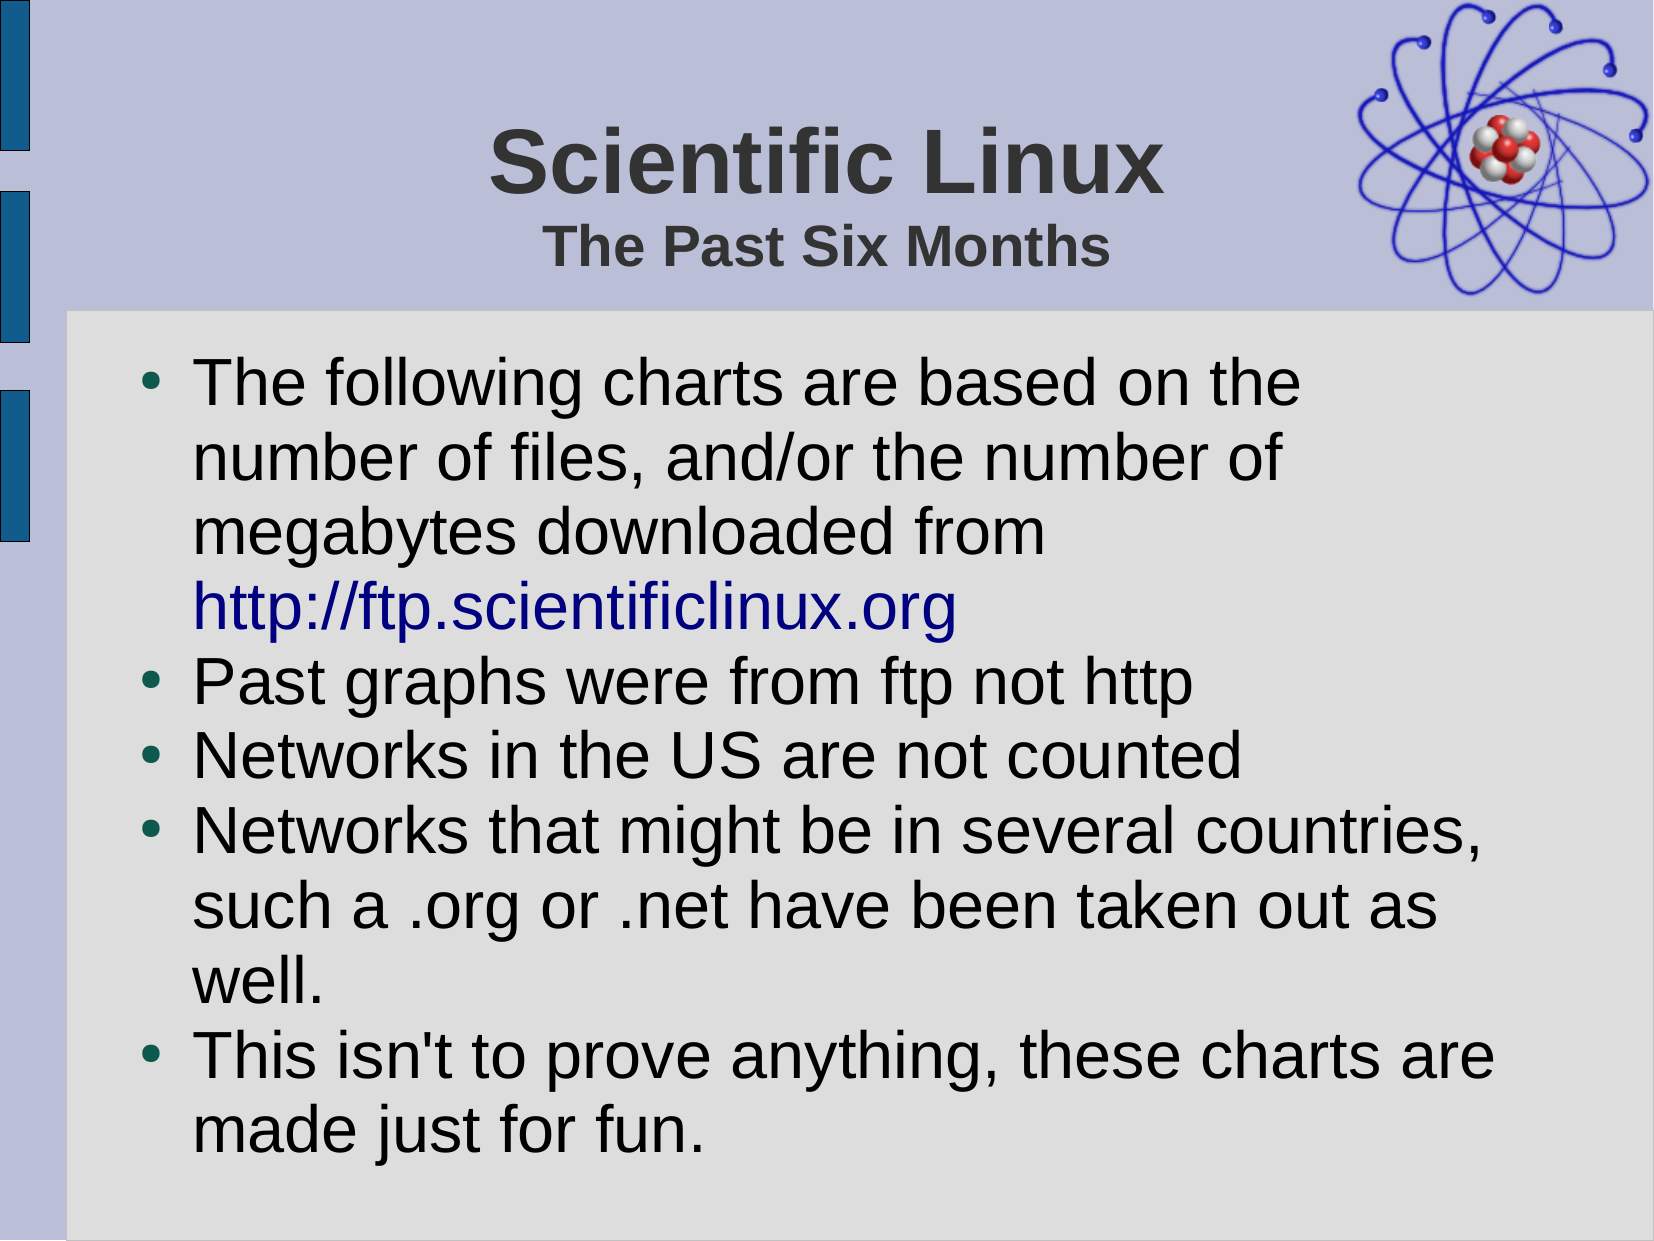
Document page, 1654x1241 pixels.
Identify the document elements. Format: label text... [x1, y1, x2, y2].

picture [1353, 0, 1654, 301]
title Scientific Linux The Past Six Months [121, 91, 1353, 299]
list The following charts are based on the number of files, and/or the number of megabytes downloaded from http://ftp.scientificlinux.org Past graphs were from ftp not http Networks in the US are not counted Networks that might be in several countries, such a .org or .net have been taken out as well. This isn't to prove anything, these charts are made just for fun. [121, 344, 1534, 1168]
